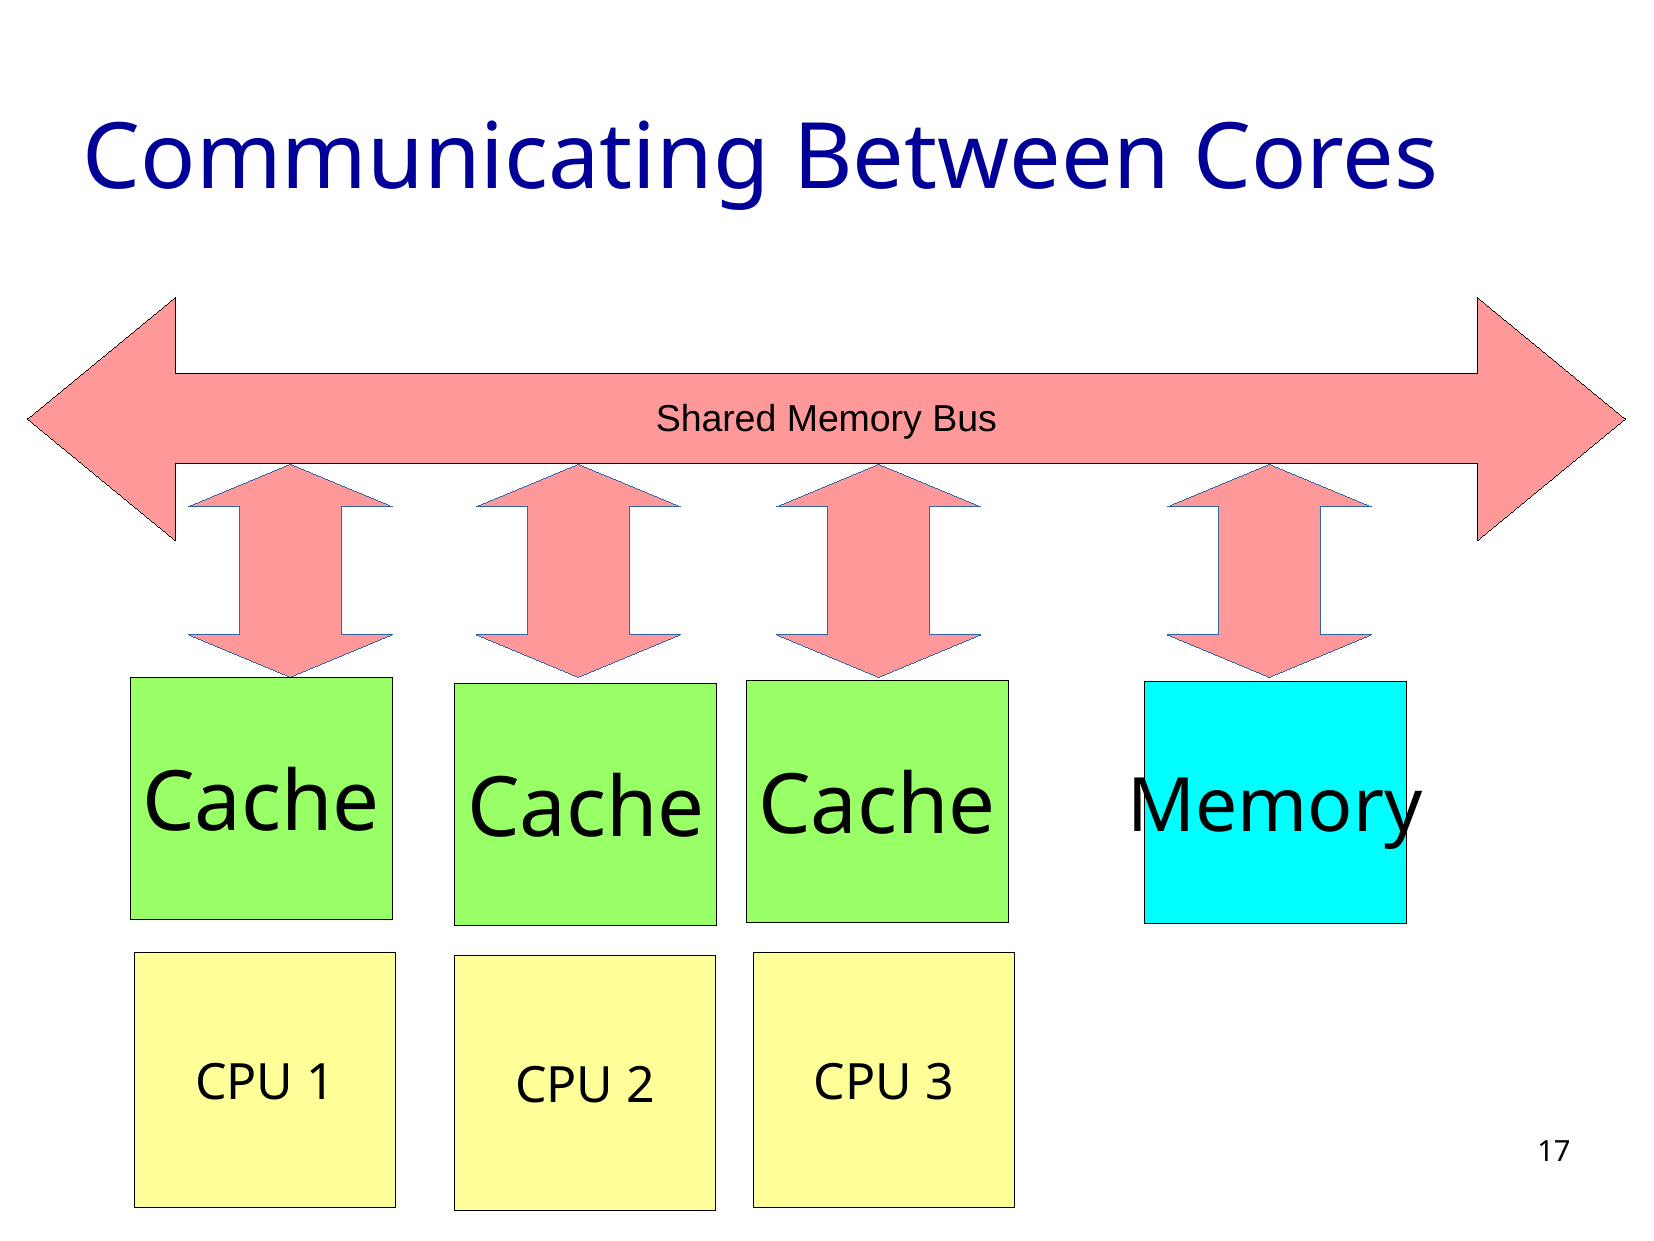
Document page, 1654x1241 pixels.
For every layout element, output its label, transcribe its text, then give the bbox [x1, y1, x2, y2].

text_box [188, 464, 393, 677]
text_box Cache [454, 683, 717, 926]
text_box Memory [1144, 681, 1407, 924]
text_box [1167, 464, 1372, 678]
title Communicating Between Cores [82, 49, 1571, 257]
text_box CPU 1 [134, 952, 396, 1208]
text_box Cache [130, 677, 393, 920]
text_box CPU 3 [753, 952, 1015, 1208]
text_box CPU 2 [454, 955, 716, 1211]
text_box [776, 464, 981, 678]
text_box Shared Memory Bus [27, 297, 1626, 541]
text_box Cache [746, 680, 1009, 923]
text_box [476, 464, 681, 678]
